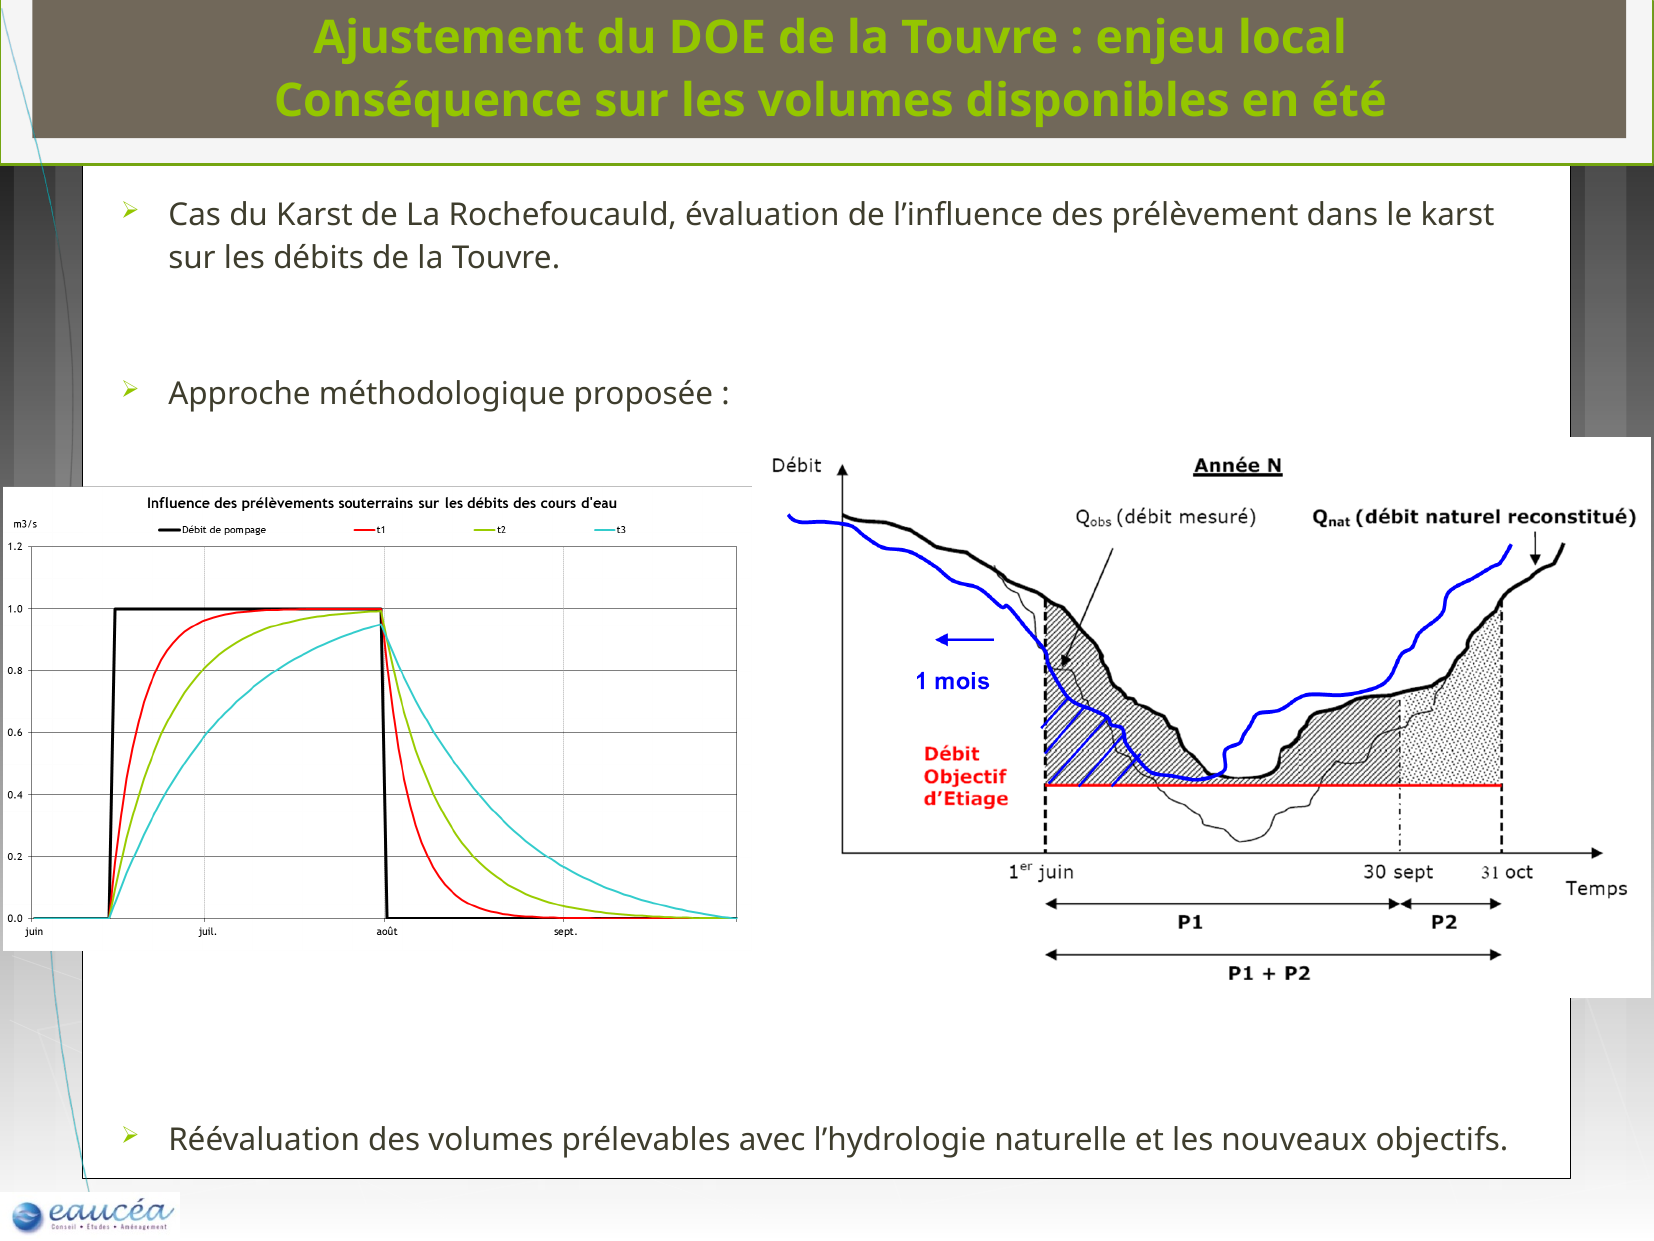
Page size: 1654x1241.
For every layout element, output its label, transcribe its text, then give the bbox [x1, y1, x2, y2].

list Cas du Karst de La Rochefoucauld, évaluation de l’influence des prélèvement dans le karst sur les débits de la Touvre. Approche méthodologique proposée : Réévaluation des volumes prélevables avec l’hydrologie naturelle et les nouveaux objectifs. [96, 951, 1558, 1174]
list Cas du Karst de La Rochefoucauld, évaluation de l’influence des prélèvement dans le karst sur les débits de la Touvre. Approche méthodologique proposée : Réévaluation des volumes prélevables avec l’hydrologie naturelle et les nouveaux objectifs. [96, 184, 1558, 486]
picture [0, 9, 1651, 1239]
title Ajustement du DOE de la Touvre : enjeu local Conséquence sur les volumes disponibles en été [32, 0, 1629, 139]
